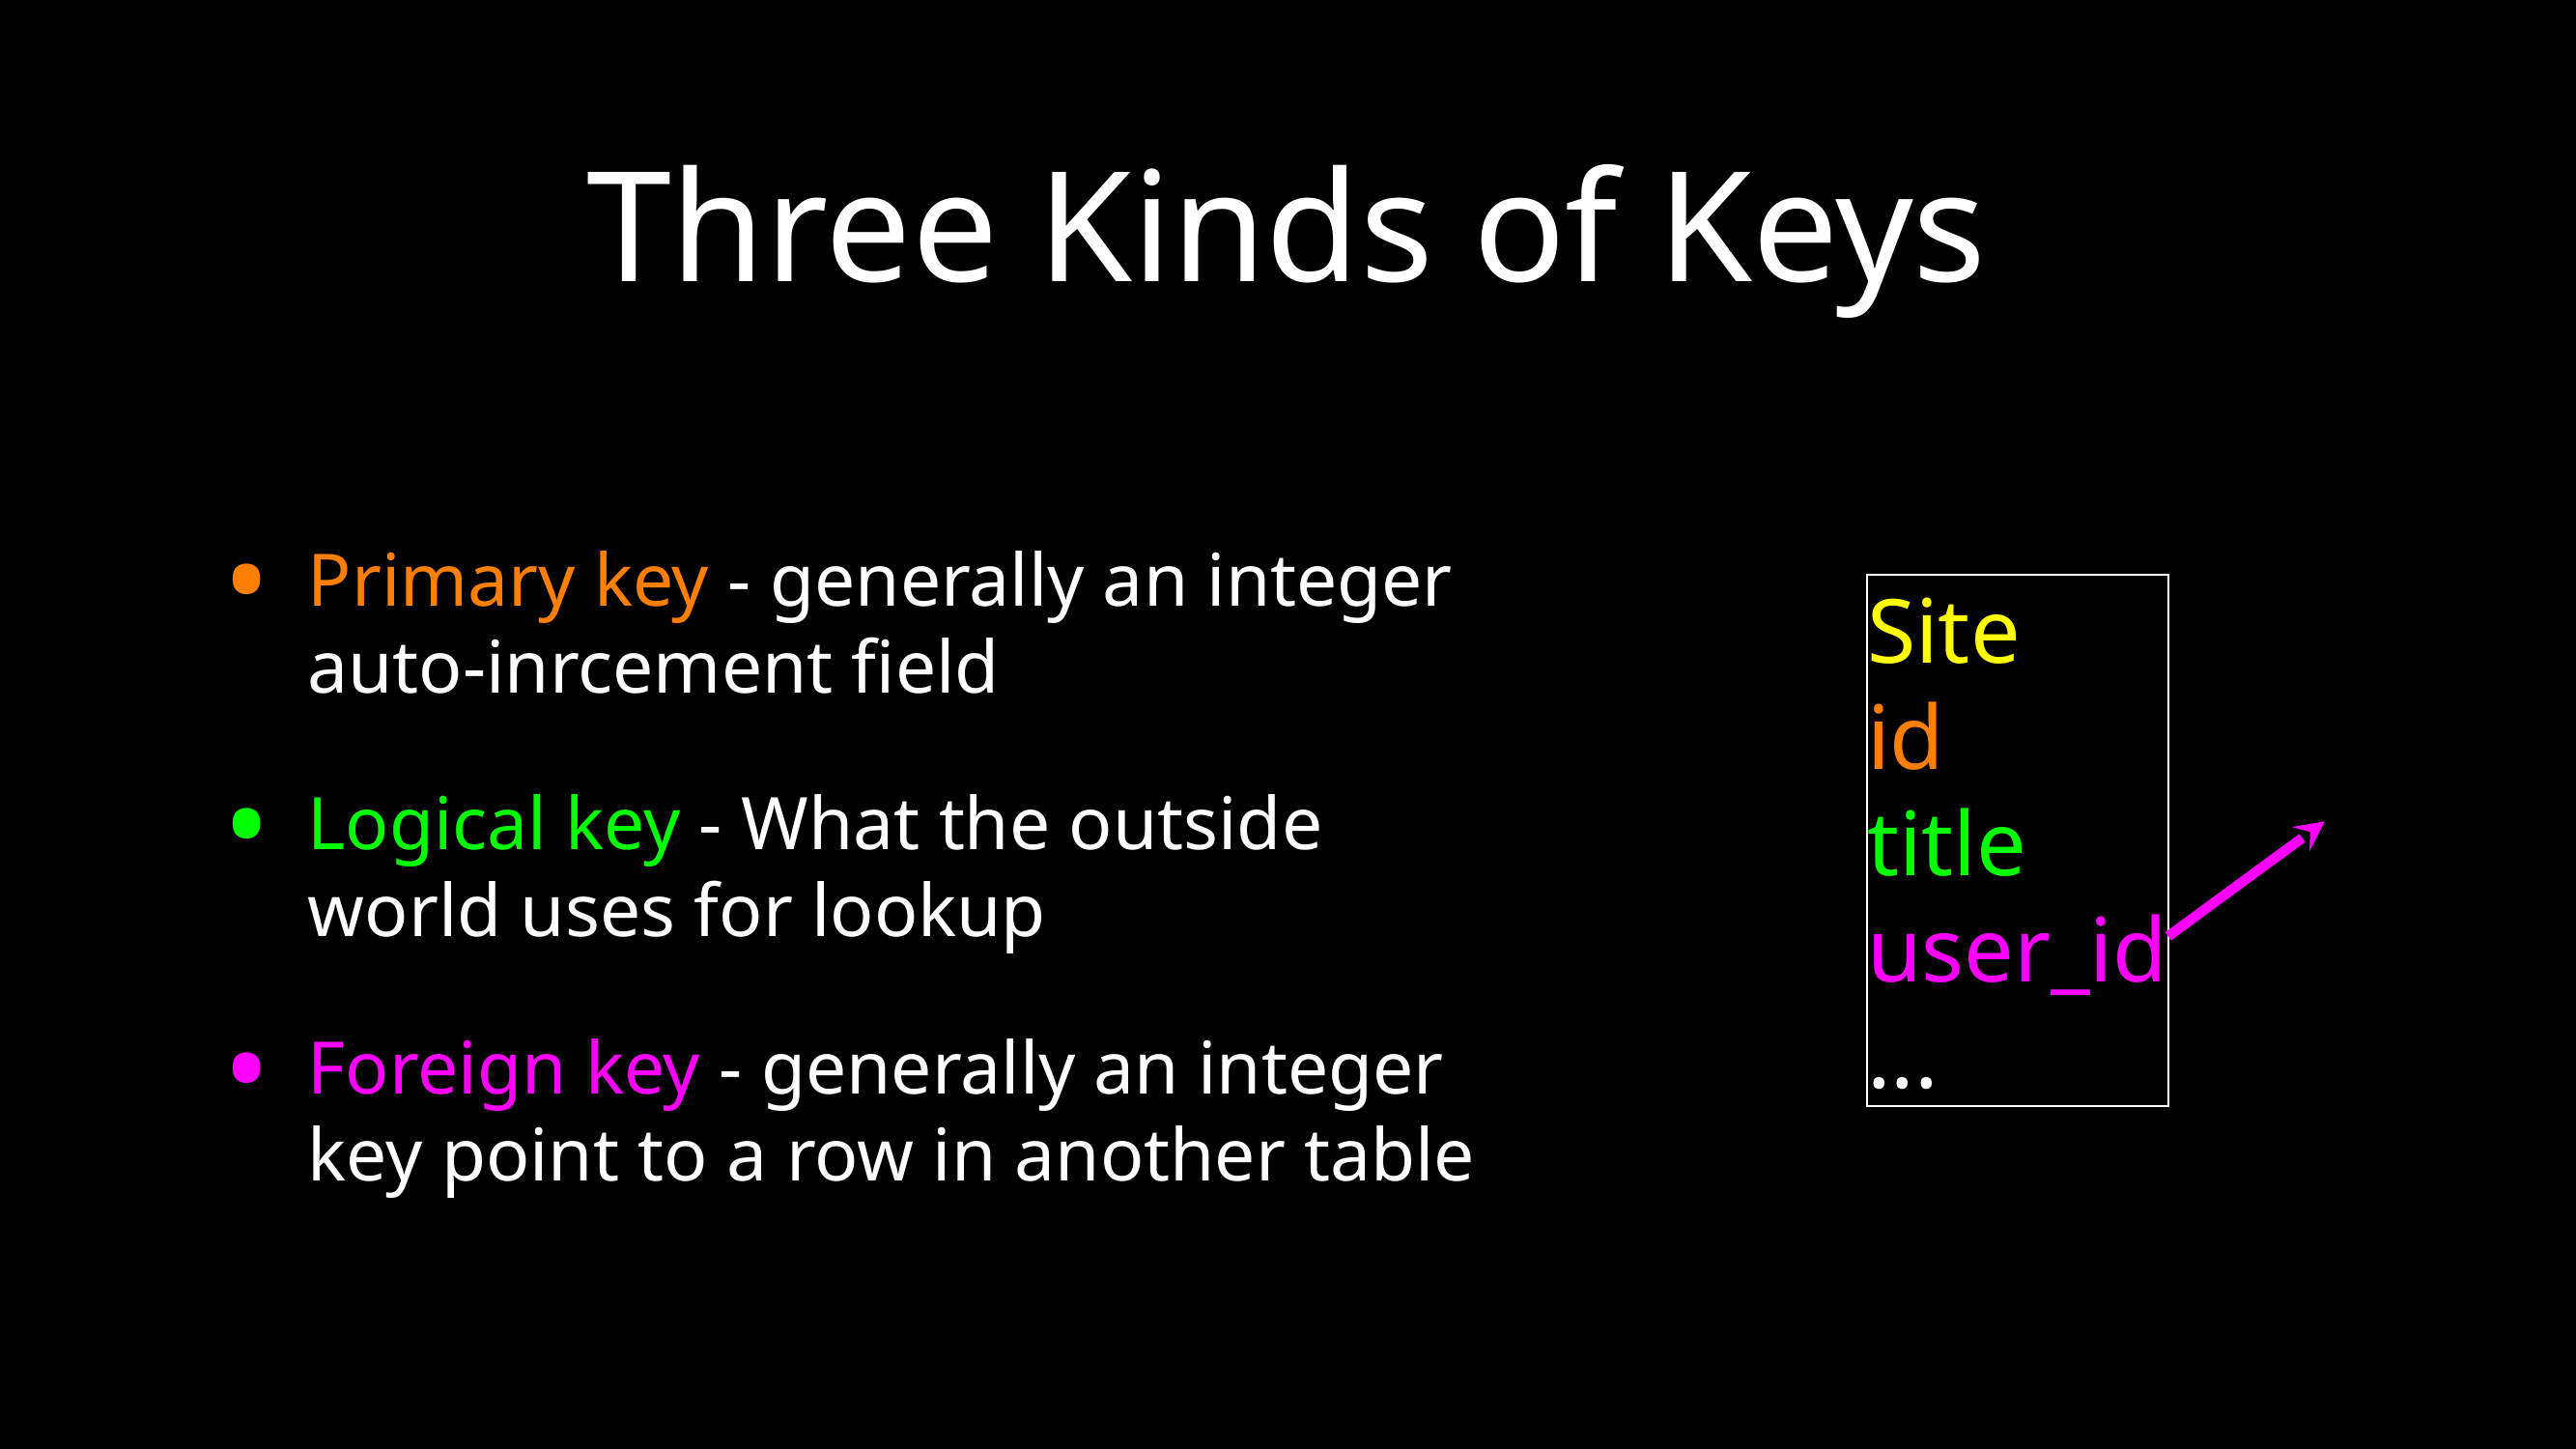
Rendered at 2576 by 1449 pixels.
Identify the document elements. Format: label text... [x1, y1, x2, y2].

list Primary key - generally an integer auto-inrcement field Logical key - What the outside world uses for lookup Foreign key - generally an integer key point to a row in another table [183, 412, 1514, 1317]
title Three Kinds of Keys [183, 38, 2392, 403]
text_box Site id title user_id ... [1867, 574, 2168, 1106]
